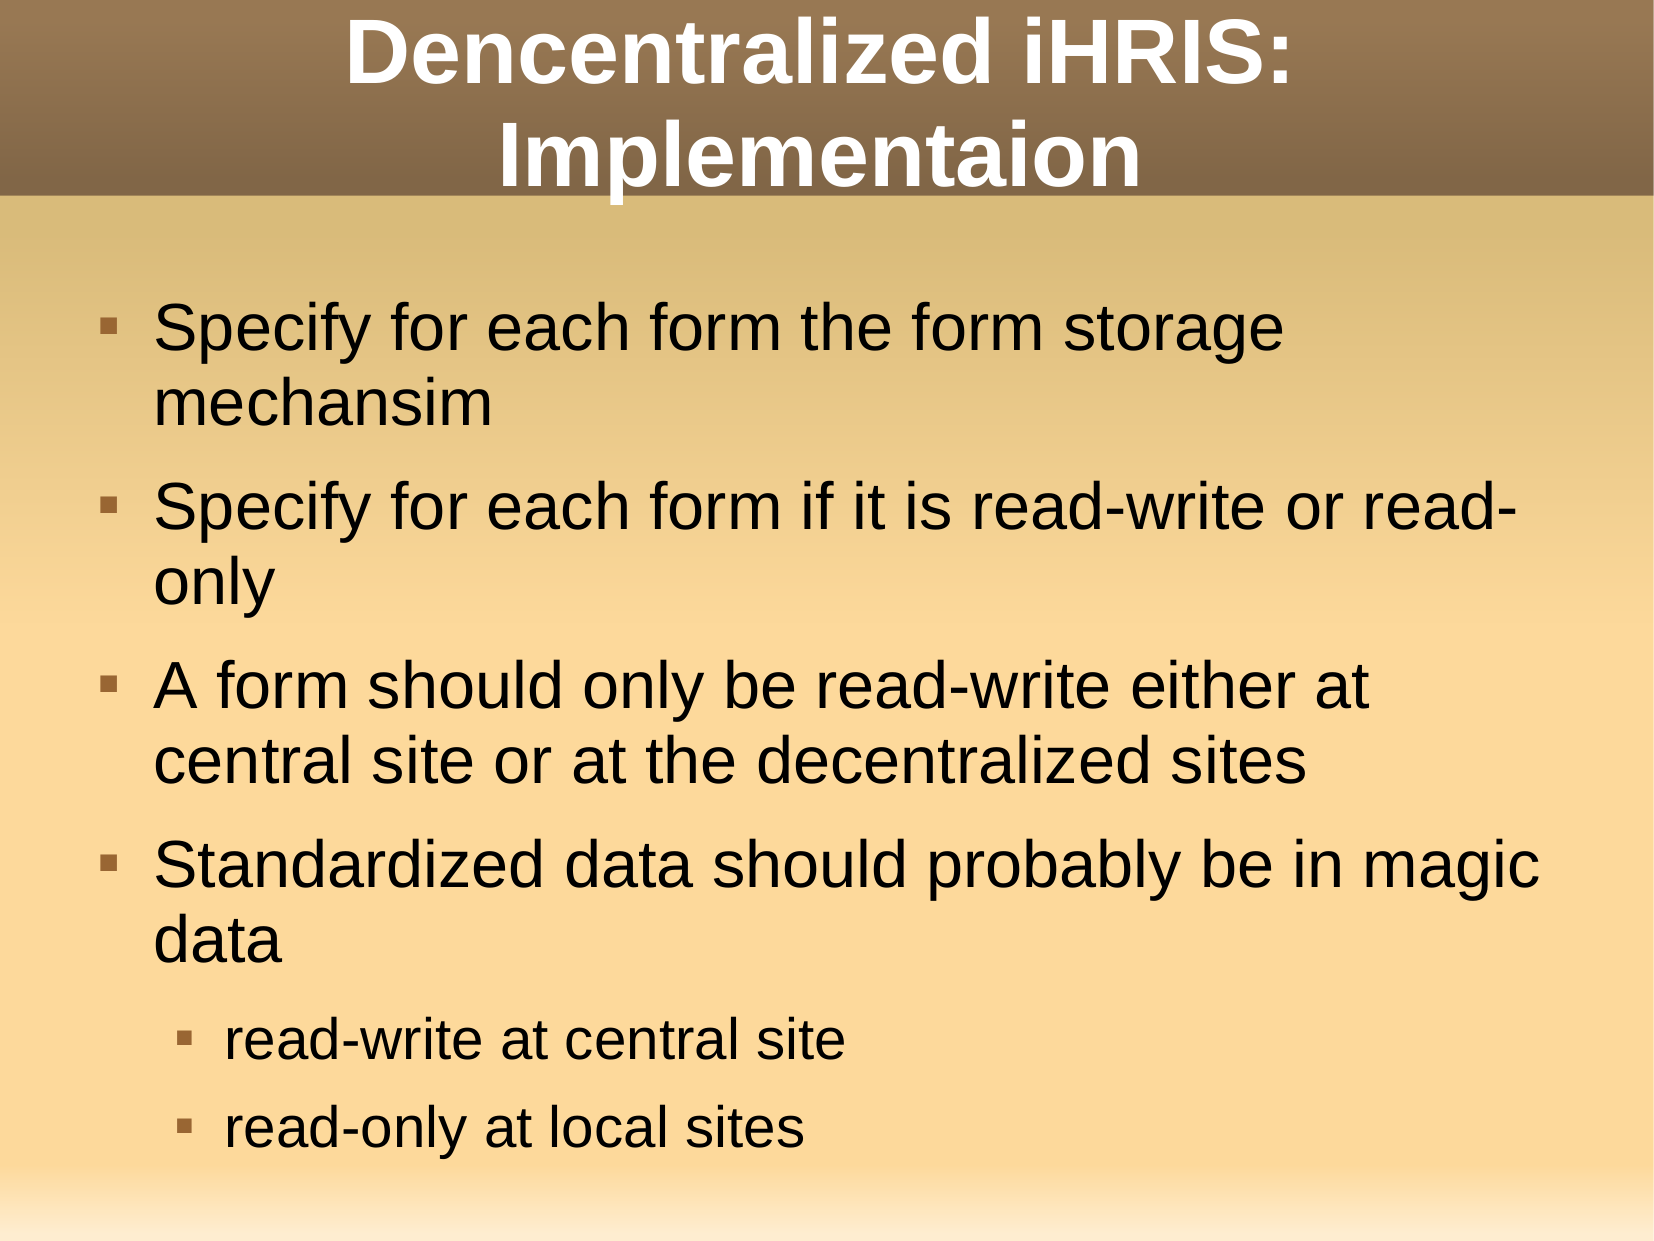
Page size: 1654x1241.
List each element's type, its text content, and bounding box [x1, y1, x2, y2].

title Dencentralized iHRIS: Implementaion [76, 1, 1565, 207]
picture [0, 0, 1654, 1241]
list Specify for each form the form storage mechansim Specify for each form if it is read-write or read-only A form should only be read-write either at central site or at the decentralized sites Standardized data should probably be in magic data read-write at central site read-only at local sites [82, 290, 1571, 1241]
